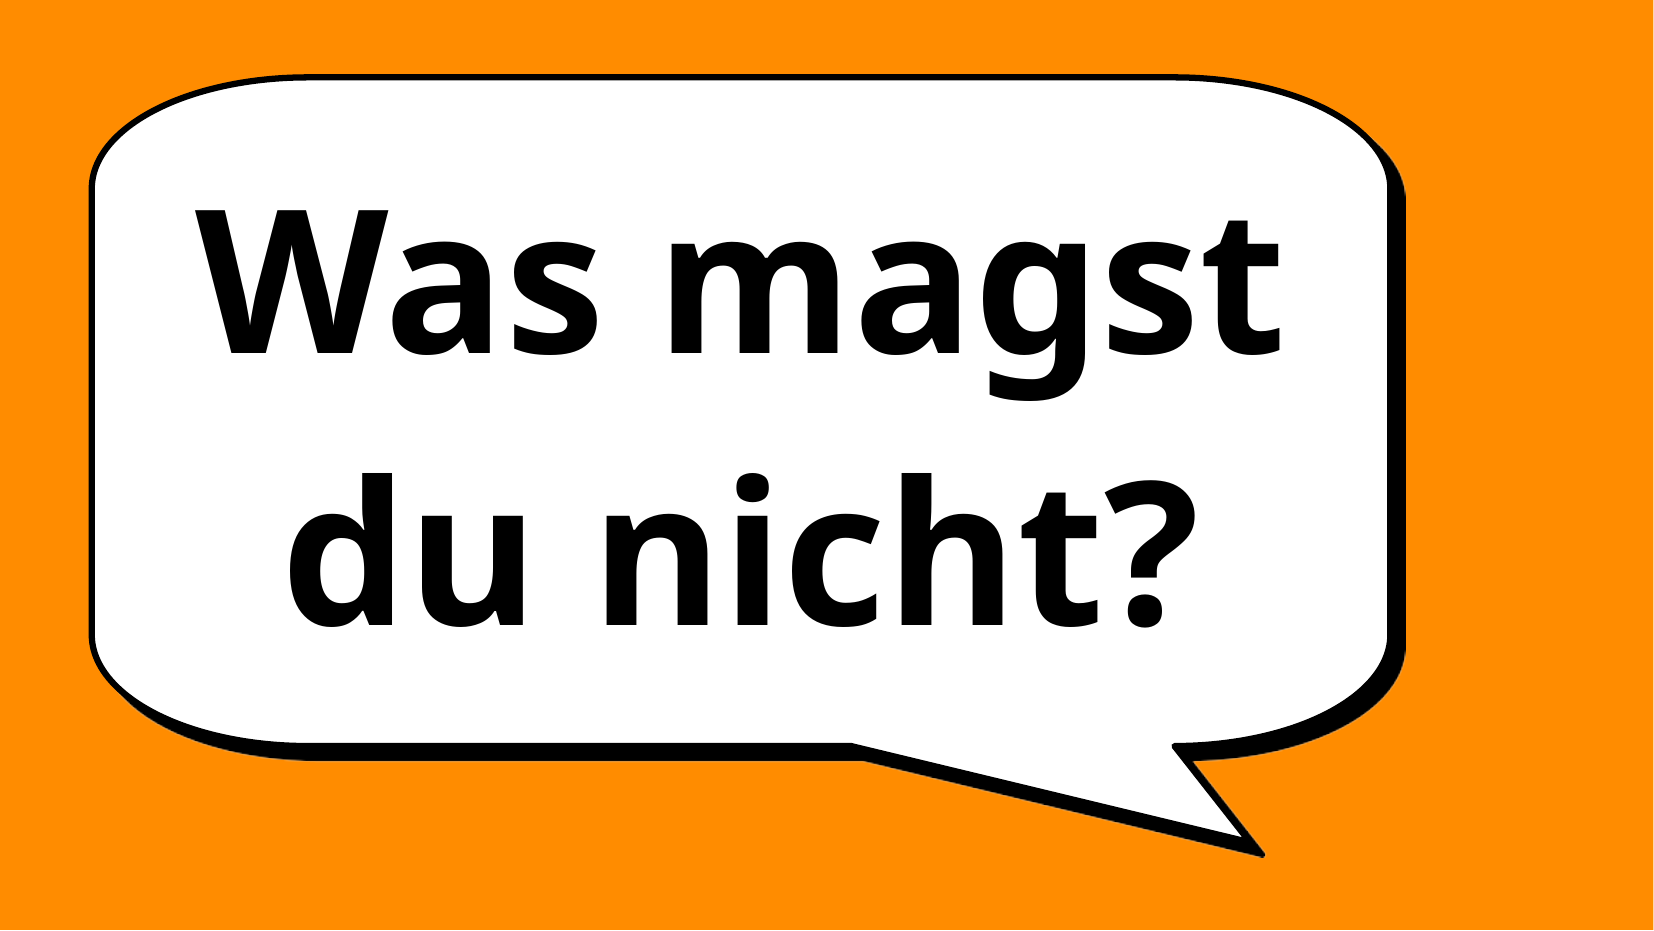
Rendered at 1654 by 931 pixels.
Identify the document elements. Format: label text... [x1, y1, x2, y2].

text_box Was magst du nicht? [91, 77, 1391, 843]
